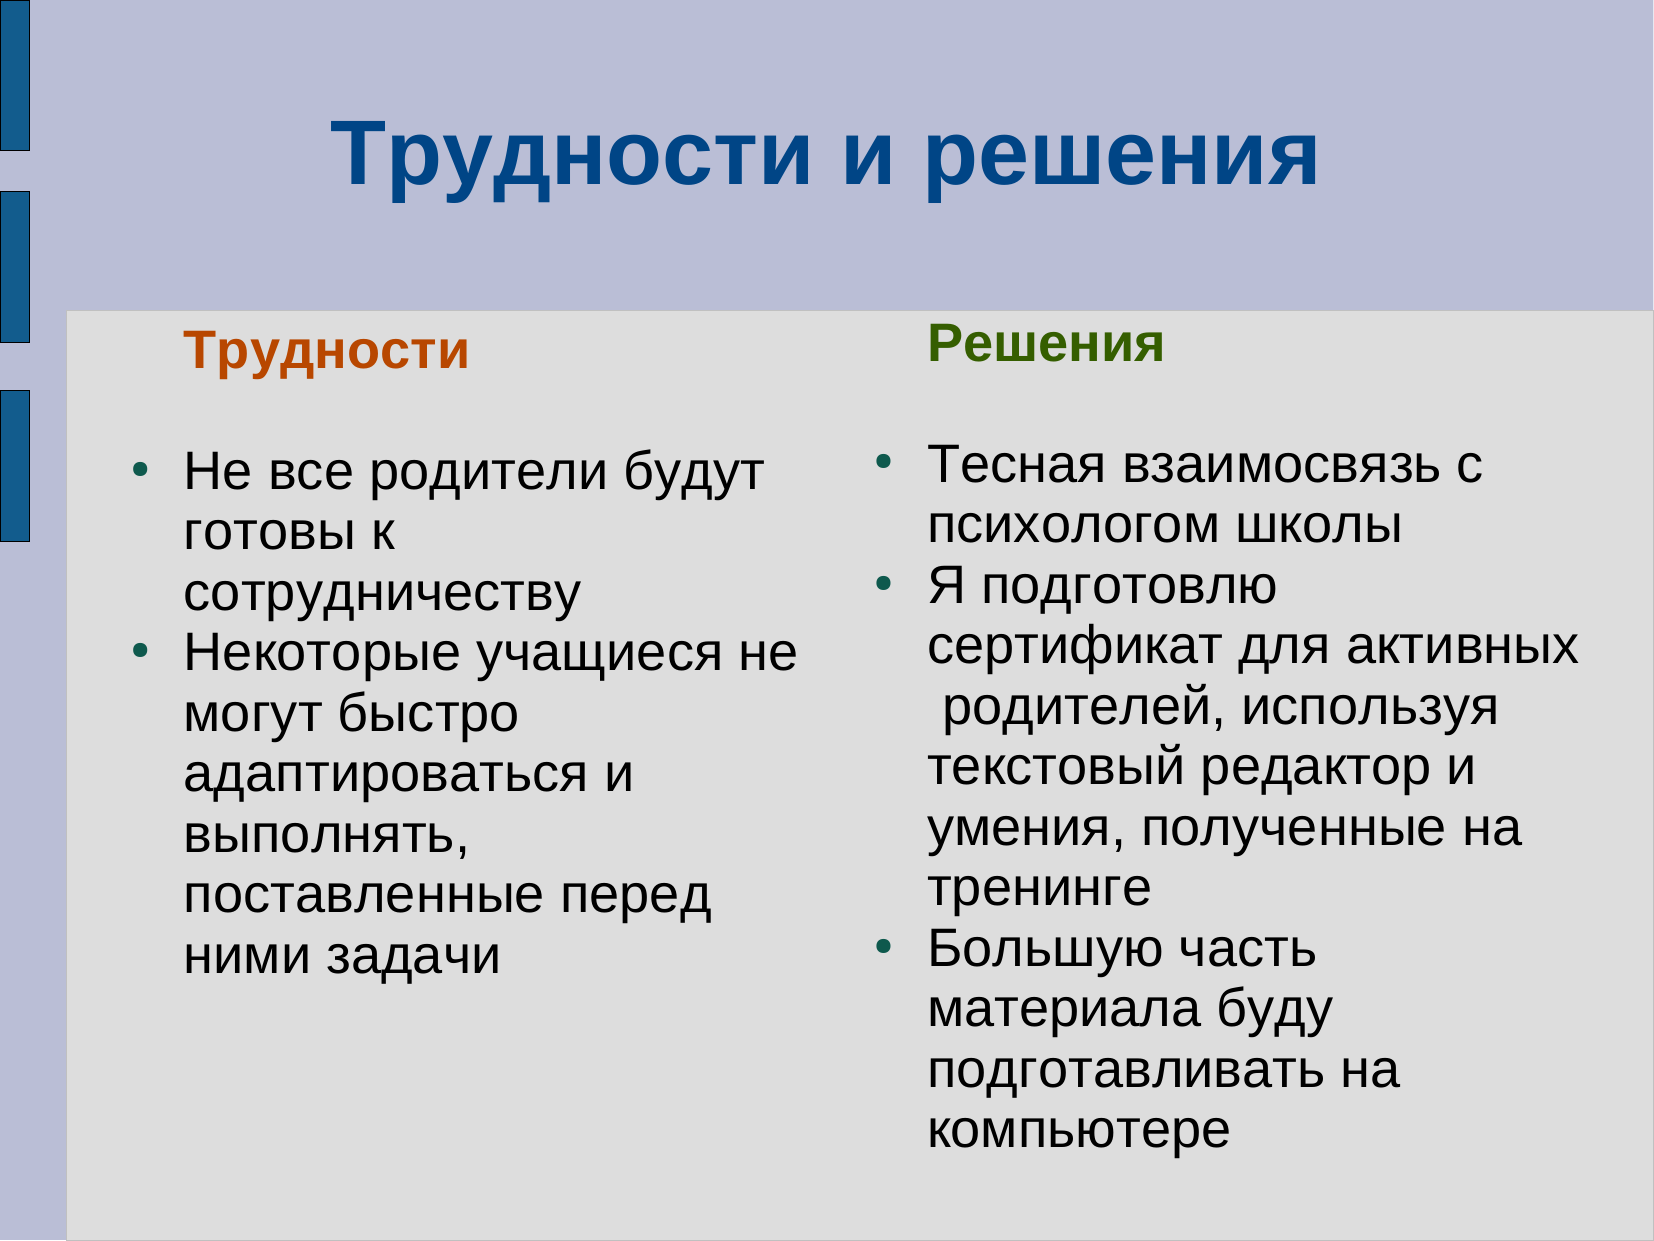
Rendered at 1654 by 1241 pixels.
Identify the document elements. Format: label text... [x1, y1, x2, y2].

list Трудности Не все родители будут готовы к сотрудничеству Некоторые учащиеся не могут быстро адаптироваться и выполнять, поставленные перед ними задачи [112, 319, 802, 1101]
list Решения Тесная взаимосвязь с психологом школы Я подготовлю сертификат для активных родителей, используя текстовый редактор и умения, полученные на тренинге Большую часть материала буду подготавливать на компьютере [856, 311, 1583, 1131]
title Трудности и решения [82, 56, 1571, 250]
